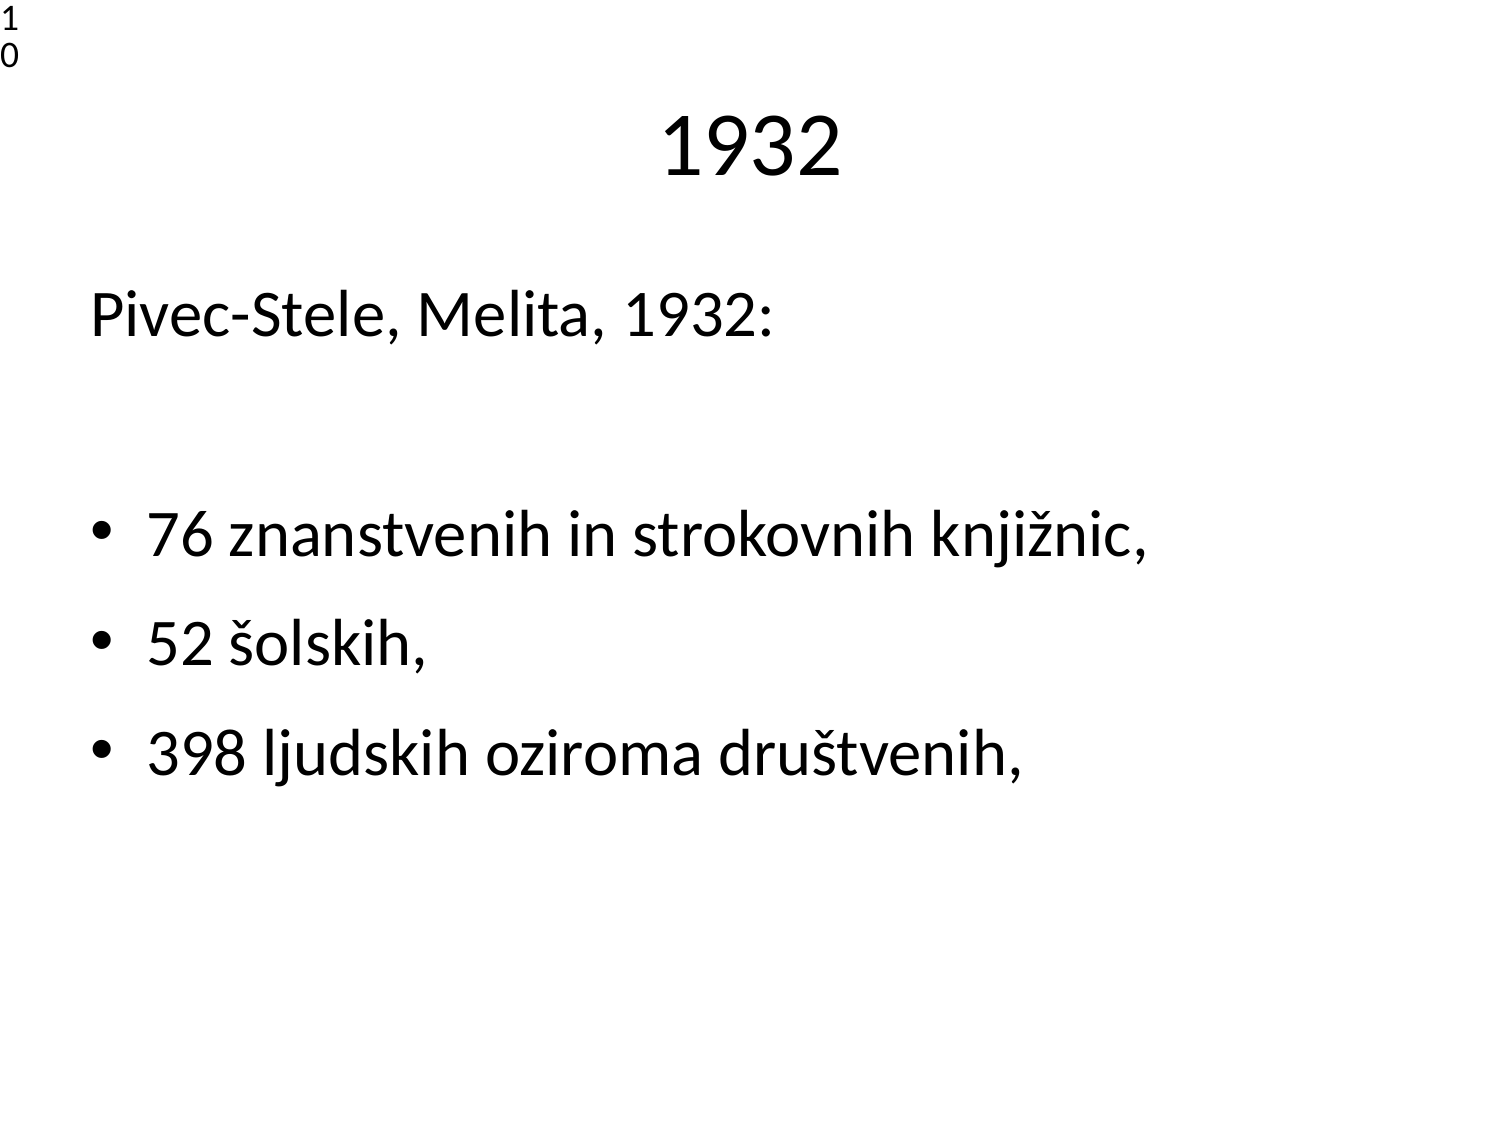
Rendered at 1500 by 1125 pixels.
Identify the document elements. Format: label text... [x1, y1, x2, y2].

title 1932 [75, 45, 1425, 233]
list Pivec-Stele, Melita, 1932: 76 znanstvenih in strokovnih knjižnic, 52 šolskih, 398 ljudskih oziroma društvenih, [75, 262, 1425, 1005]
